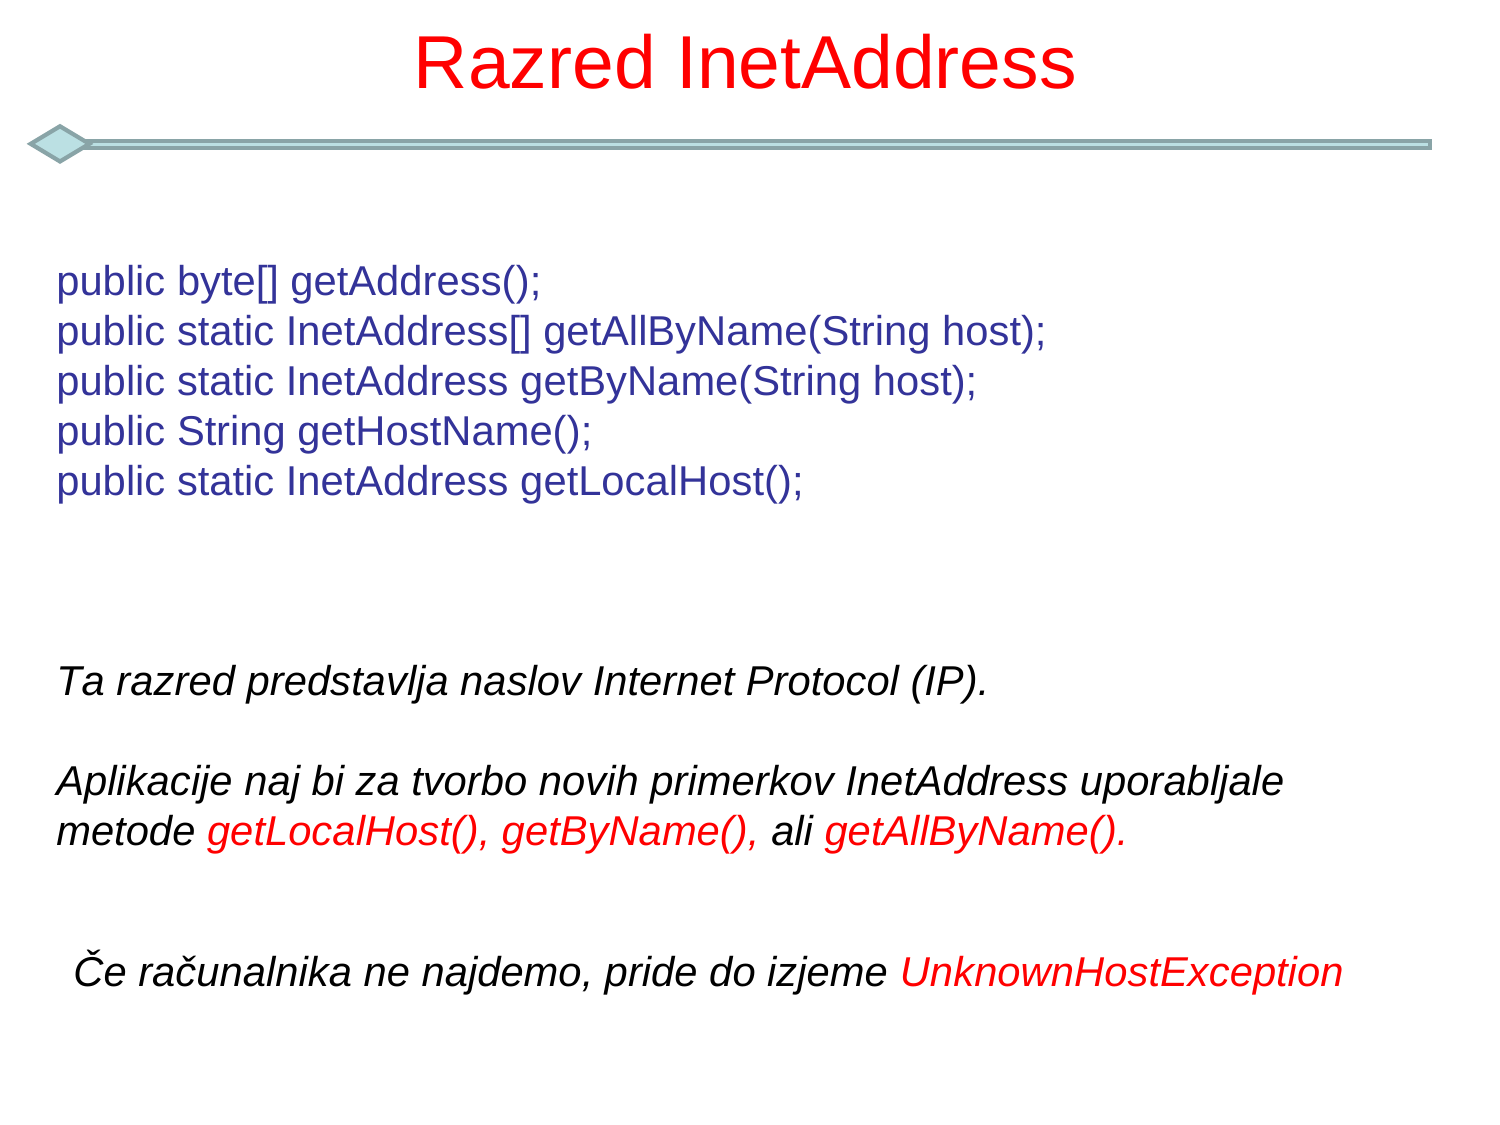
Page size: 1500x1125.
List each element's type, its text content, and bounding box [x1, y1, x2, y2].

text_box public byte[] getAddress(); public static InetAddress[] getAllByName(String host); public static InetAddress getByName(String host); public String getHostName(); public static InetAddress getLocalHost(); Ta razred predstavlja naslov Internet Protocol (IP). Aplikacije naj bi za tvorbo novih primerkov InetAddress uporabljale metode getLocalHost(), getByName(), ali getAllByName(). [41, 196, 1444, 862]
title Razred InetAddress [70, 0, 1421, 118]
text_box Če računalnika ne najdemo, pride do izjeme UnknownHostException [58, 937, 1442, 1003]
